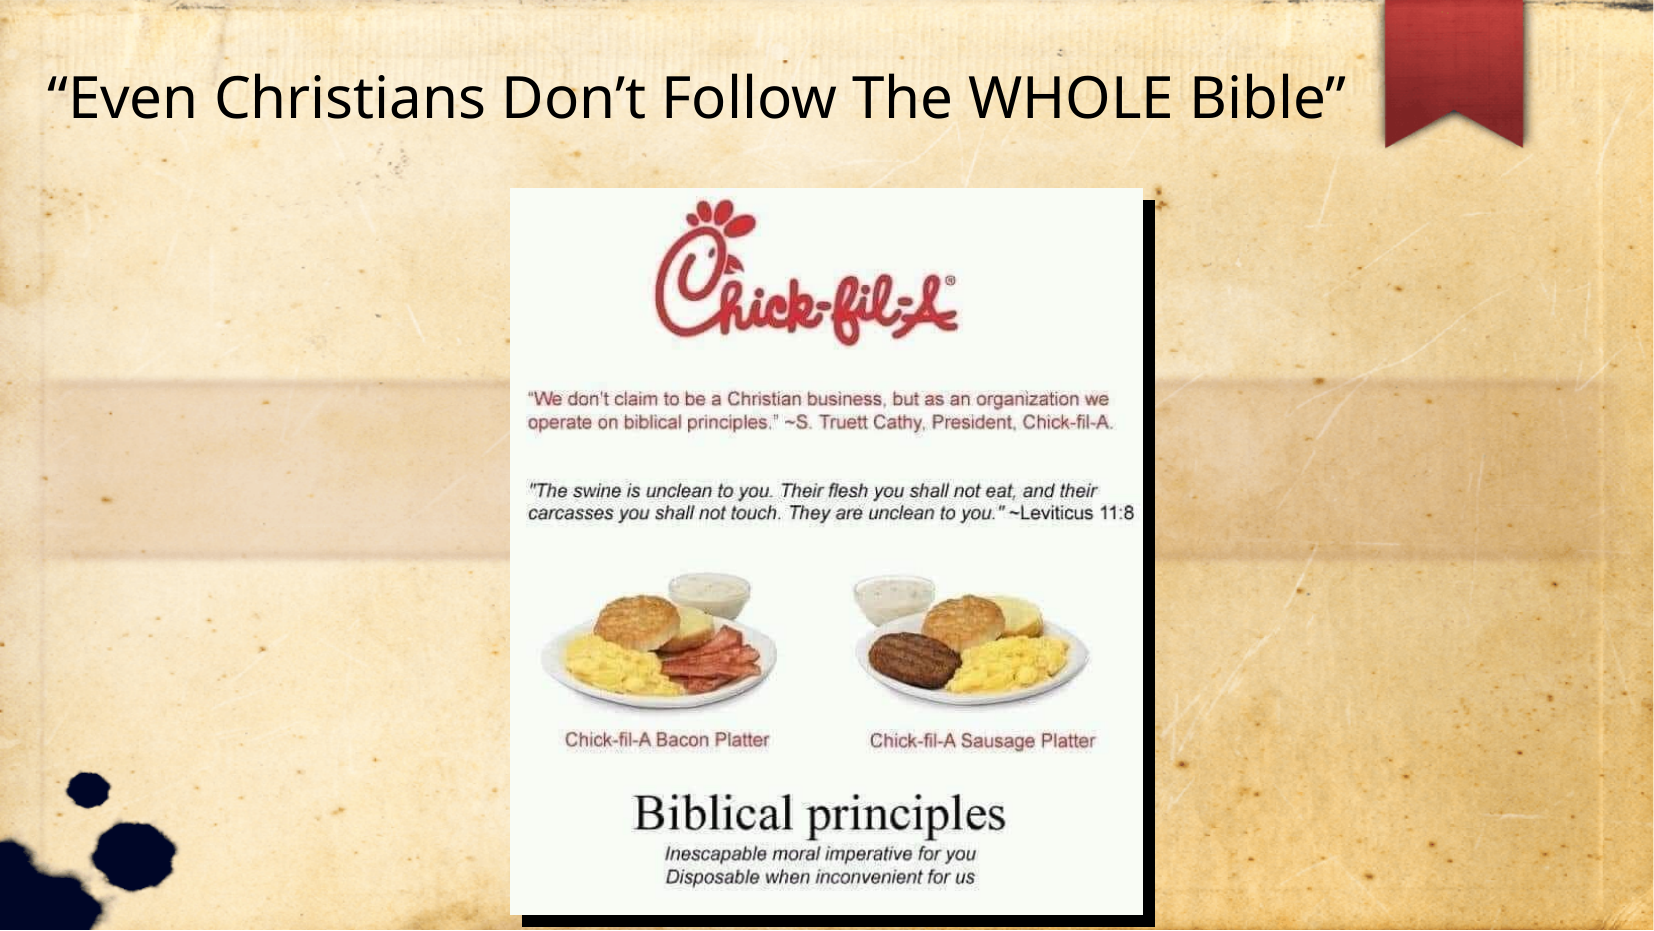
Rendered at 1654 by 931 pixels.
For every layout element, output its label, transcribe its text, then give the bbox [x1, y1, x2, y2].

picture [0, 0, 1654, 930]
title “Even Christians Don’t Follow The WHOLE Bible” [0, 17, 1441, 173]
